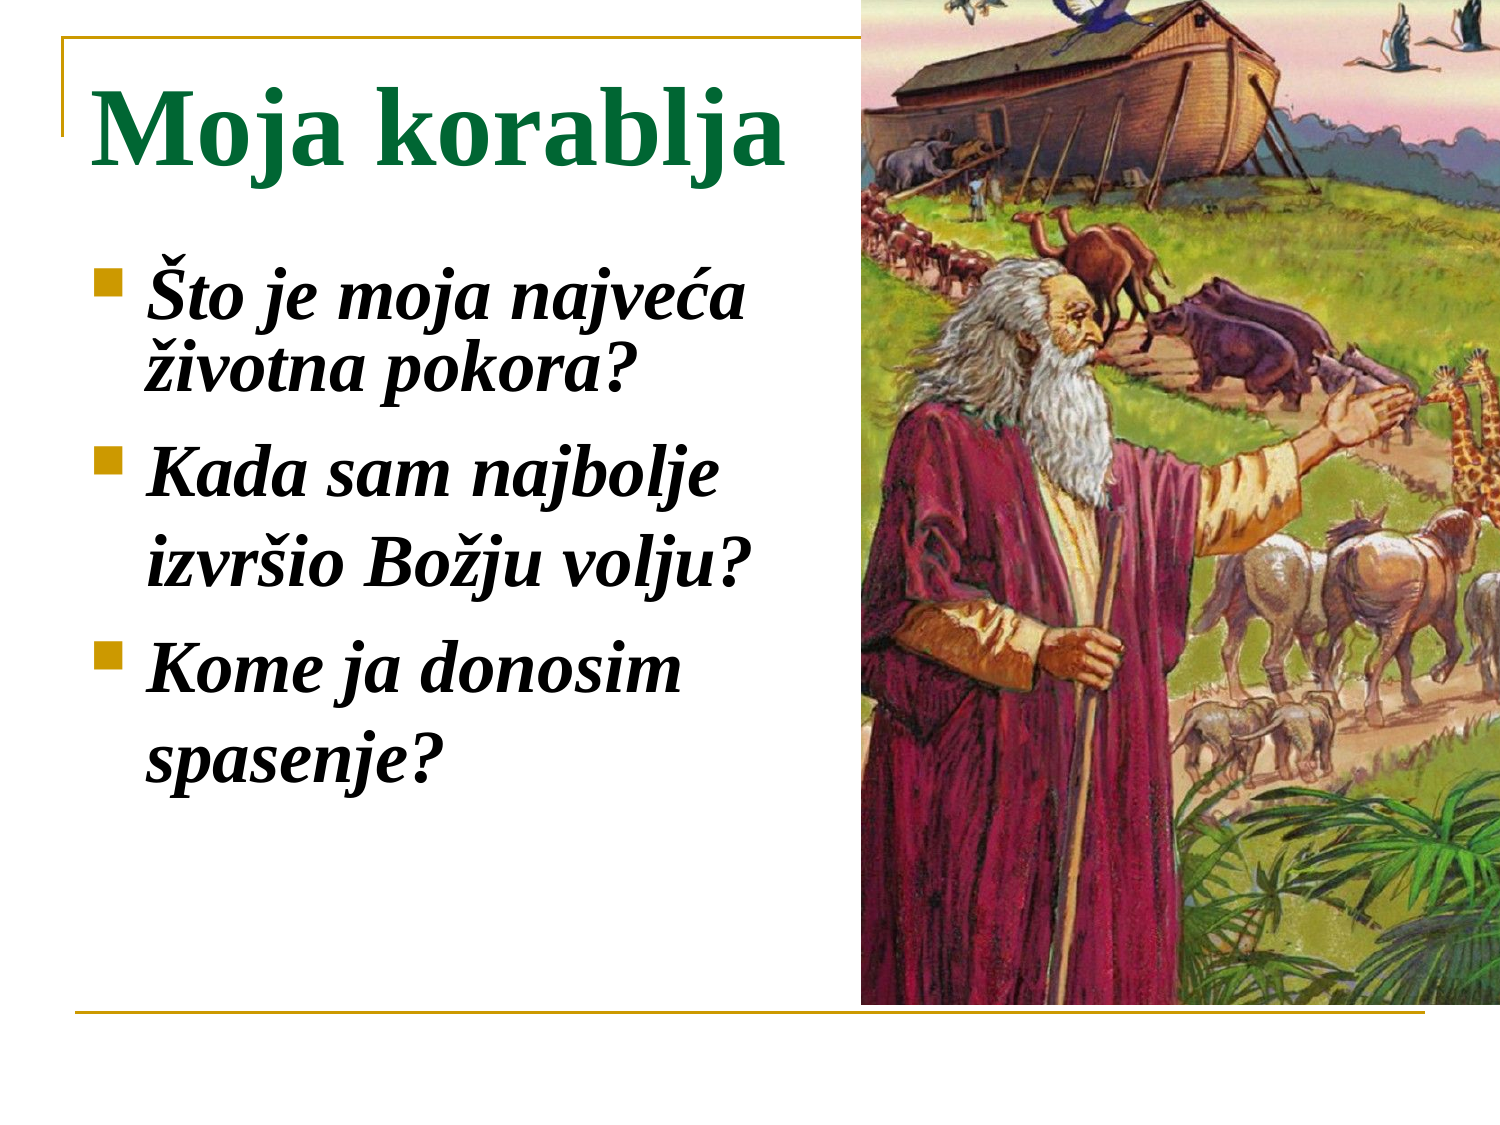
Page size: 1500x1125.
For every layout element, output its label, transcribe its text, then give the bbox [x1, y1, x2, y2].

list Što je moja najveća životna pokora? Kada sam najbolje izvršio Božju volju? Kome ja donosim spasenje? [75, 254, 861, 1004]
picture [861, 0, 1500, 1005]
title Moja korablja [75, 45, 861, 233]
